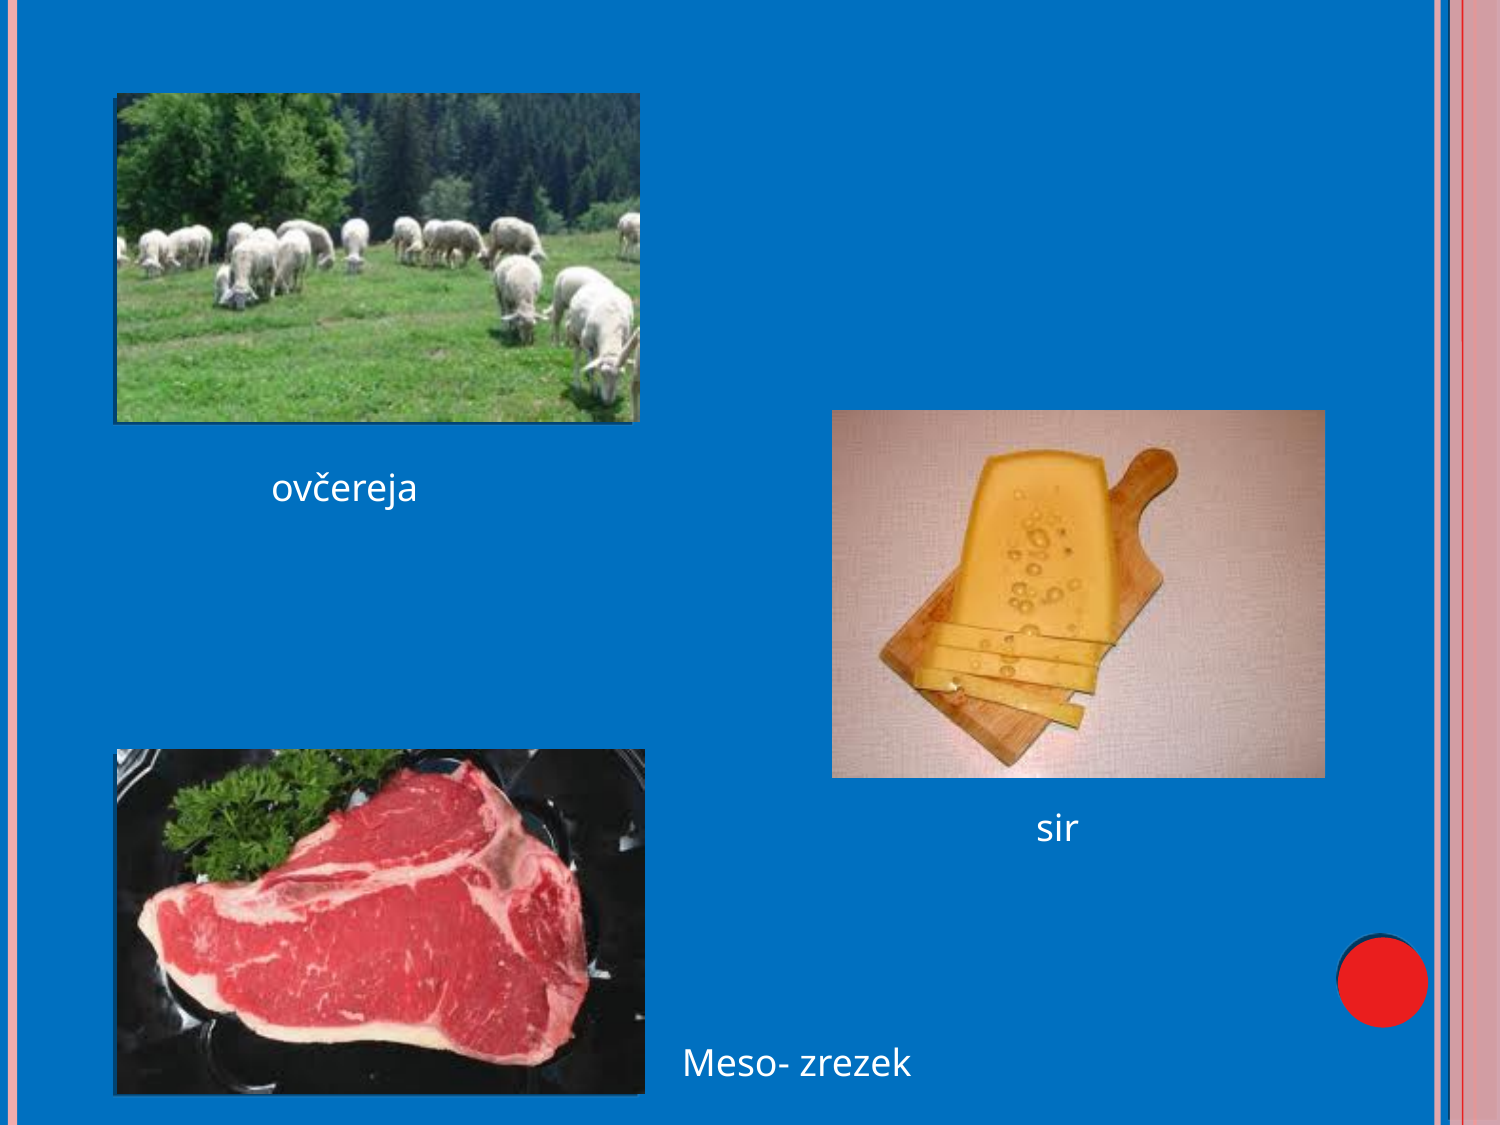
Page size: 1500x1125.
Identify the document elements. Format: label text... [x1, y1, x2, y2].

picture [832, 410, 1325, 778]
picture [117, 749, 645, 1094]
picture [117, 93, 640, 422]
text_box ovčereja [256, 456, 433, 517]
text_box Meso- zrezek [667, 1031, 927, 1092]
text_box sir [1021, 796, 1095, 857]
